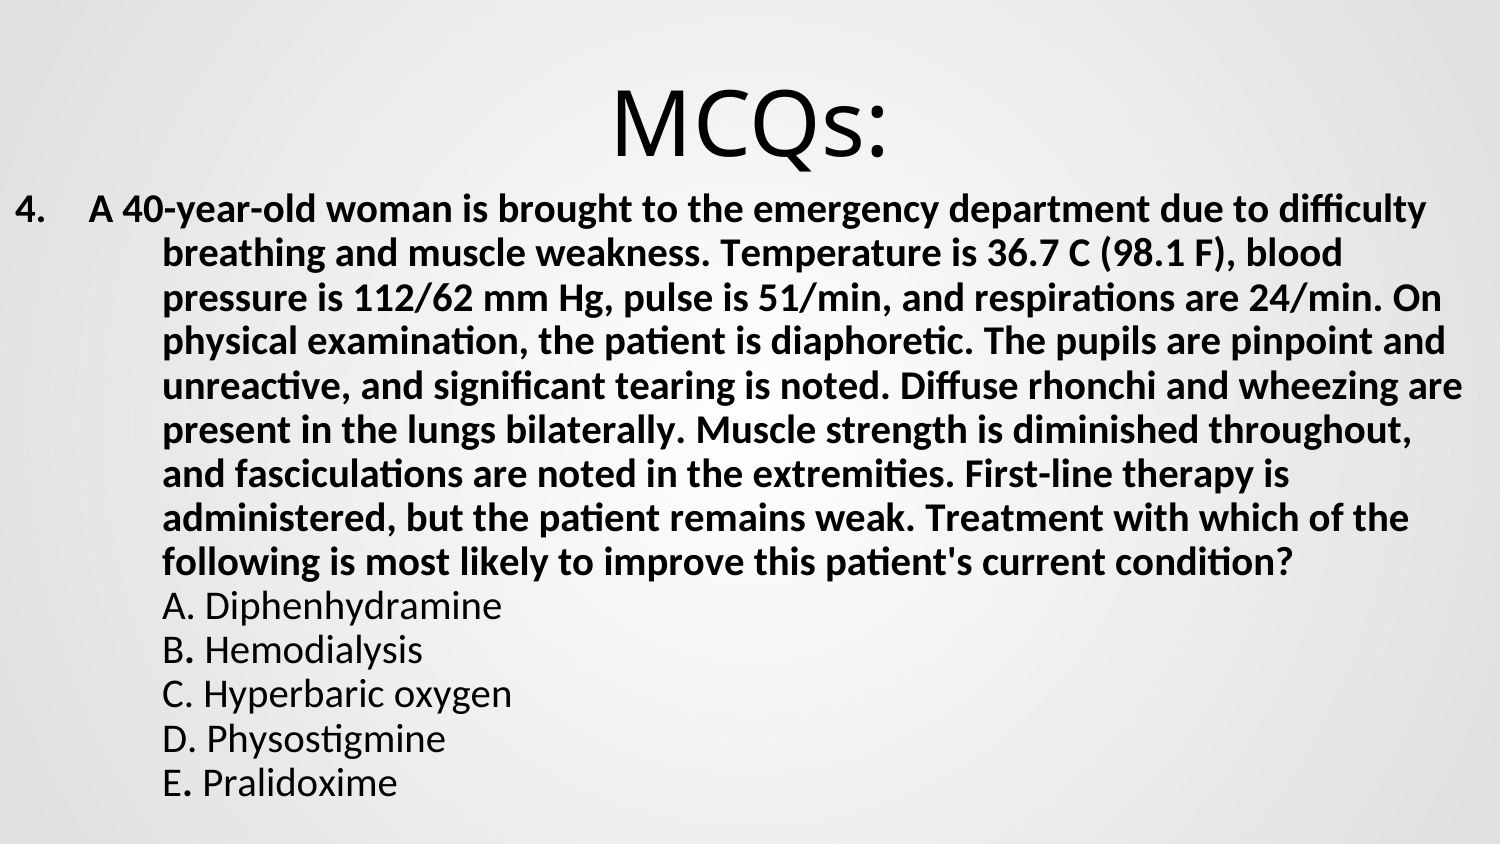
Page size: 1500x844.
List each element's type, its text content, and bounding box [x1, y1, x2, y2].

title MCQs: [103, 45, 1397, 209]
list A 40-year-old woman is brought to the emergency department due to difficulty breathing and muscle weakness. Temperature is 36.7 C (98.1 F), blood pressure is 112/62 mm Hg, pulse is 51/min, and respirations are 24/min. On physical examination, the patient is diaphoretic. The pupils are pinpoint and unreactive, and significant tearing is noted. Diffuse rhonchi and wheezing are present in the lungs bilaterally. Muscle strength is diminished throughout, and fasciculations are noted in the extremities. First-line therapy is administered, but the patient remains weak. Treatment with which of the following is most likely to improve this patient's current condition? A. Diphenhydramine B. Hemodialysis C. Hyperbaric oxygen D. Physostigmine E. Pralidoxime [0, 180, 1500, 826]
